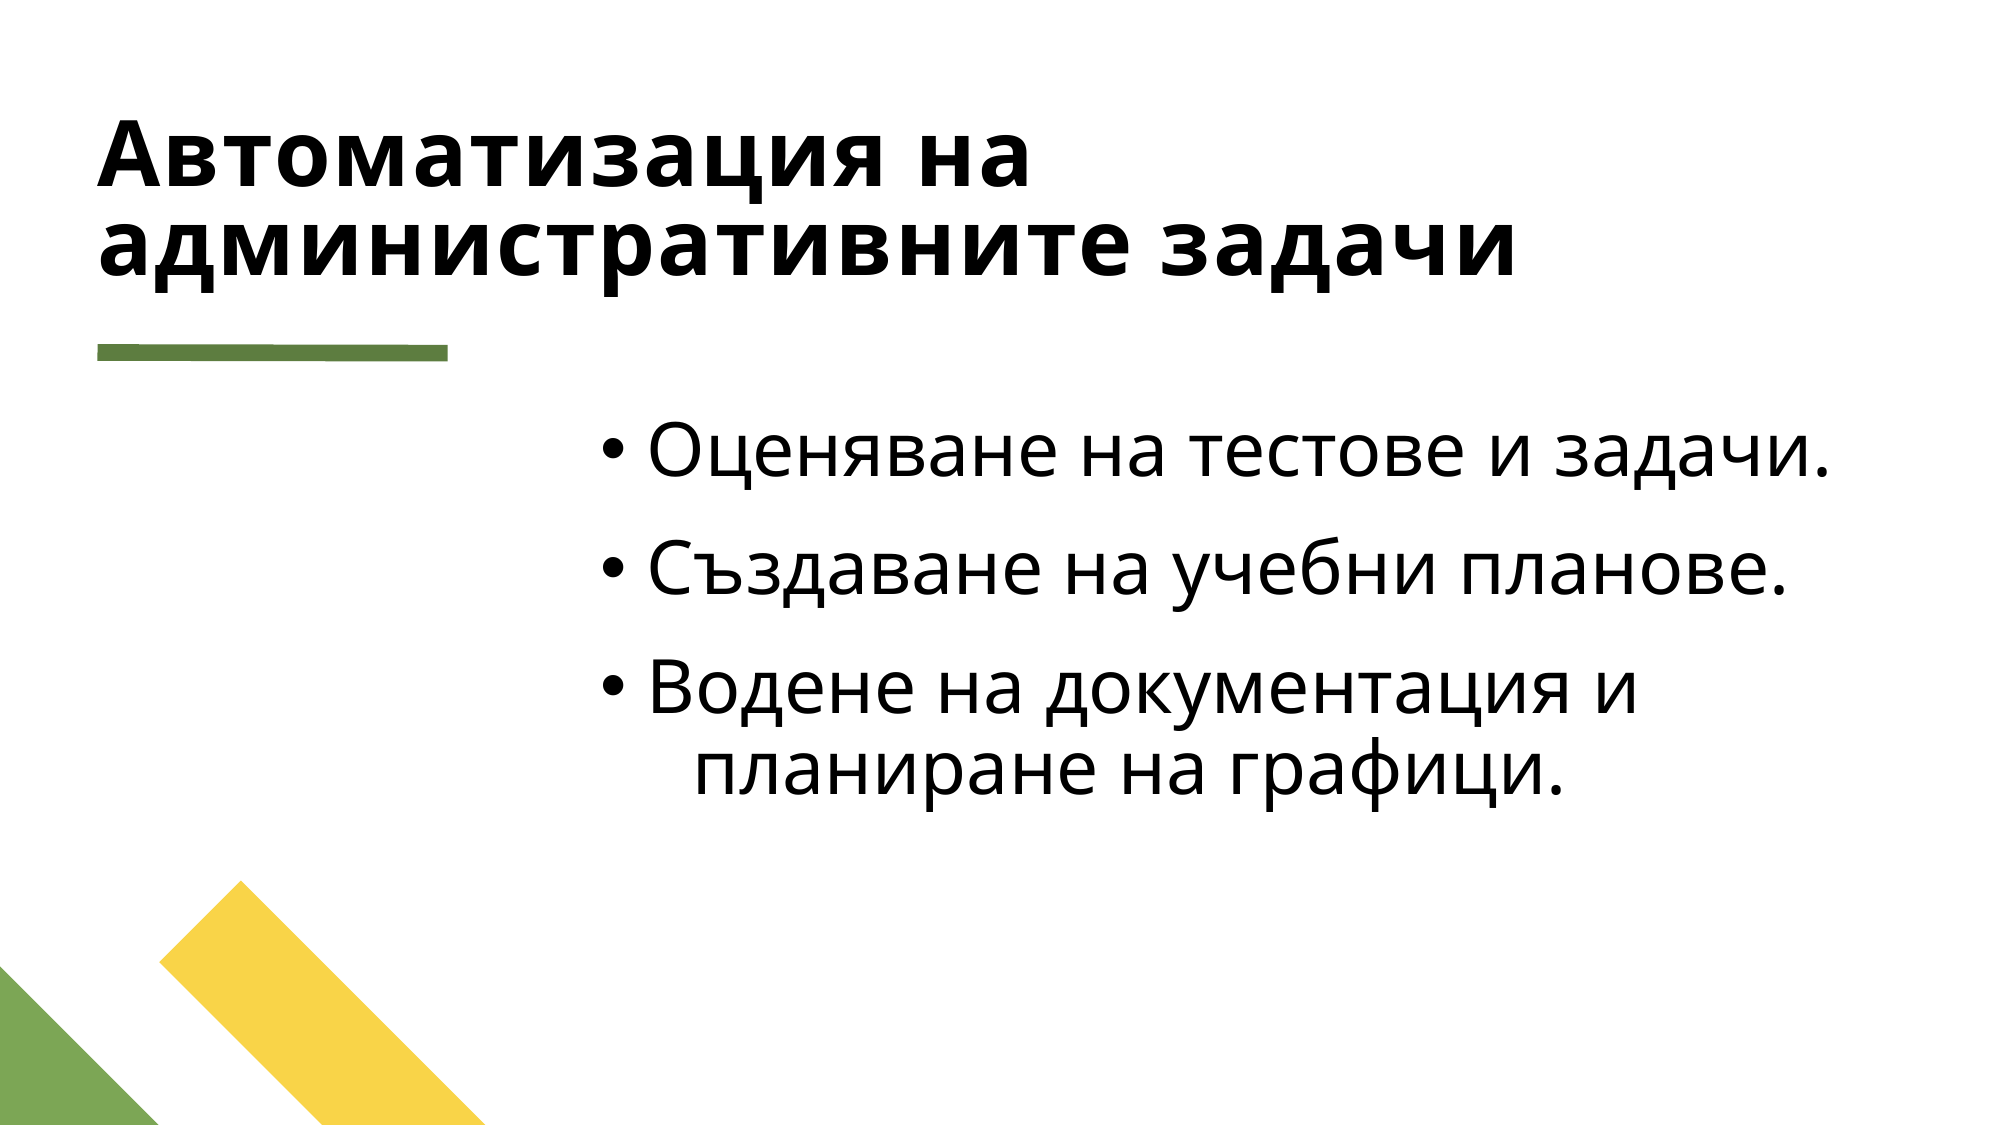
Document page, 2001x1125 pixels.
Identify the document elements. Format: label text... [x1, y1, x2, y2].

title Автоматизация на административните задачи [97, 16, 1882, 293]
list Оценяване на тестове и задачи. Създаване на учебни планове. Водене на документация и планиране на графици. [600, 374, 1882, 982]
